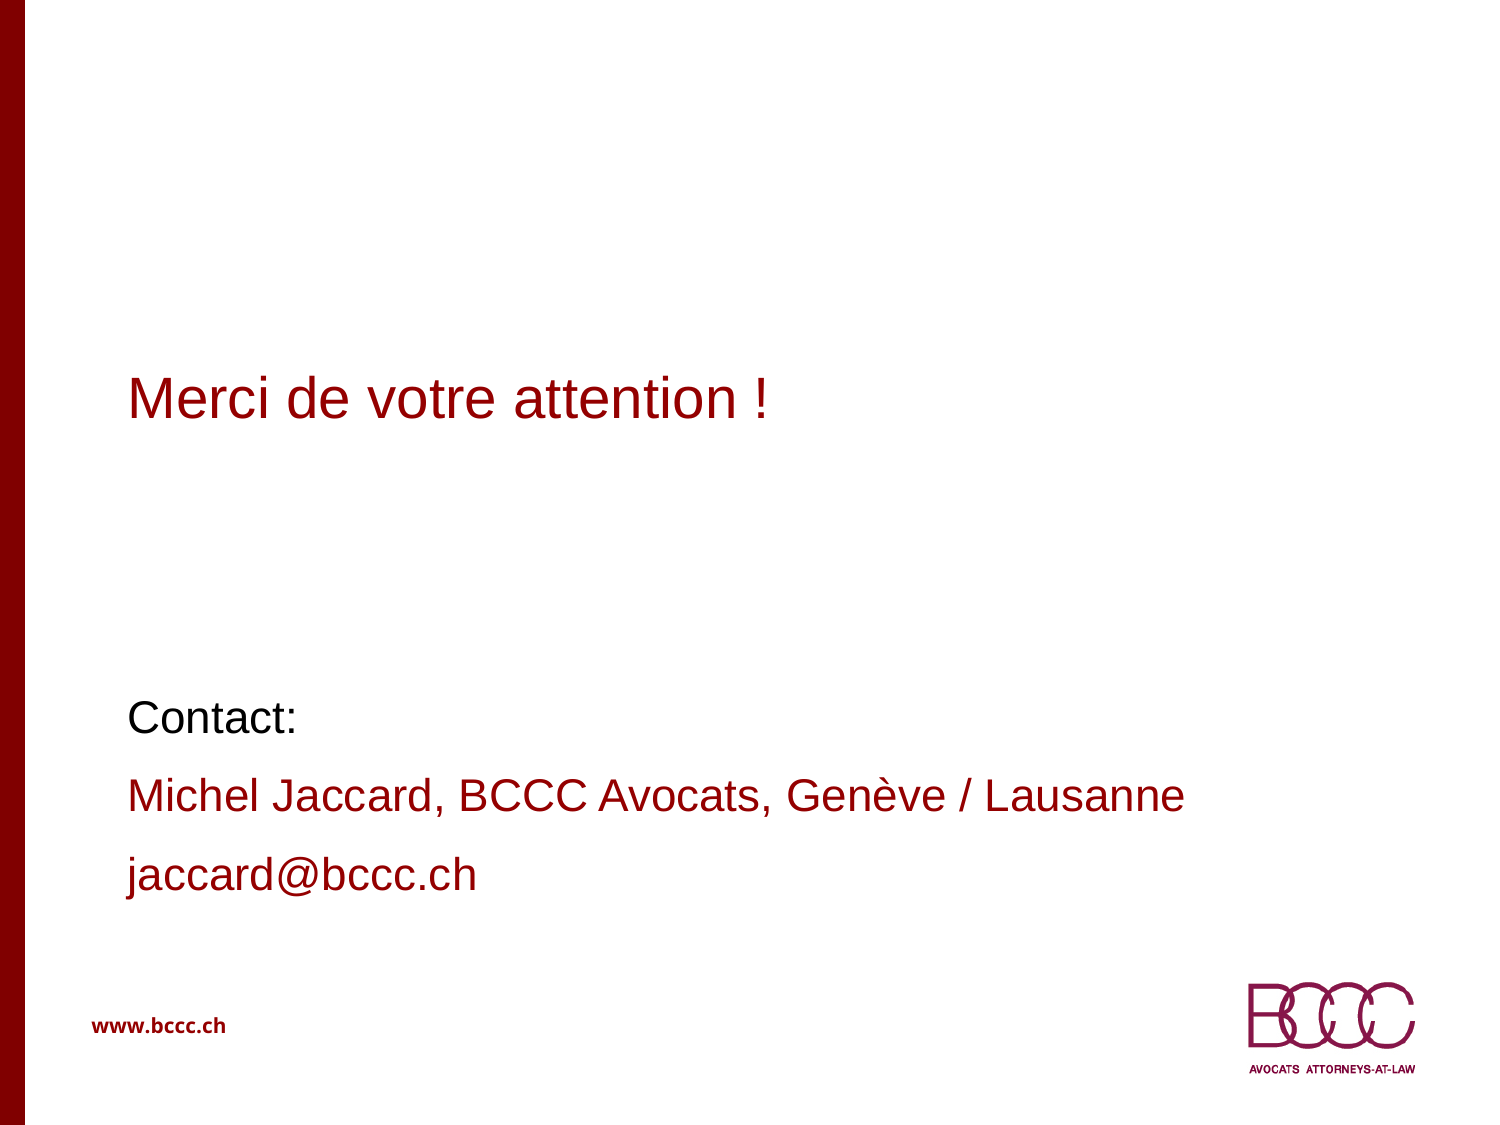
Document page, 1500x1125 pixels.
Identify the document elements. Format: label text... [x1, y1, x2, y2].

picture [1246, 981, 1416, 1075]
list Merci de votre attention ! Contact: Michel Jaccard, BCCC Avocats, Genève / Lausanne jaccard@bccc.ch [112, 269, 1413, 1063]
